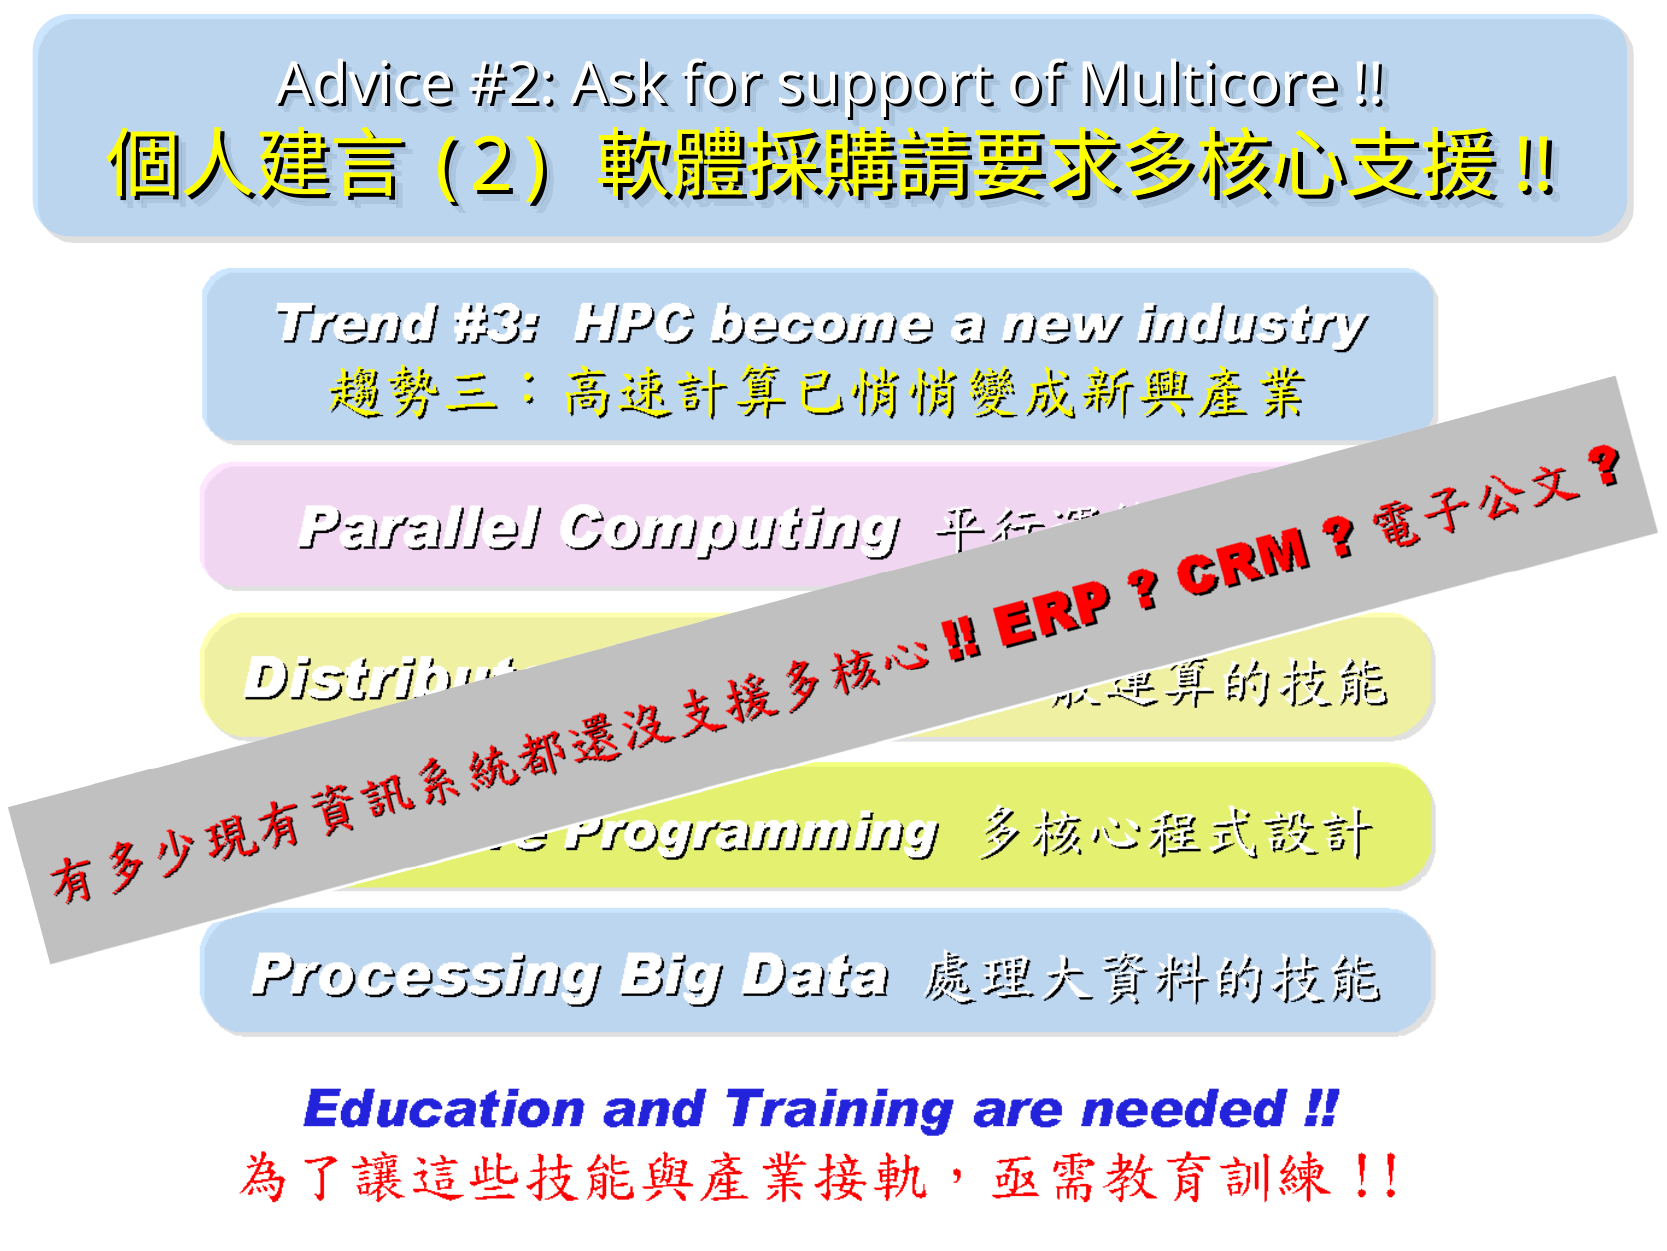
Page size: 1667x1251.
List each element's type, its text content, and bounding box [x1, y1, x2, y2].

picture [7, 268, 1660, 1213]
text_box Advice #2: Ask for support of Multicore !! 個人建言(2) 軟體採購請要求多核心支援!! [32, 14, 1628, 237]
